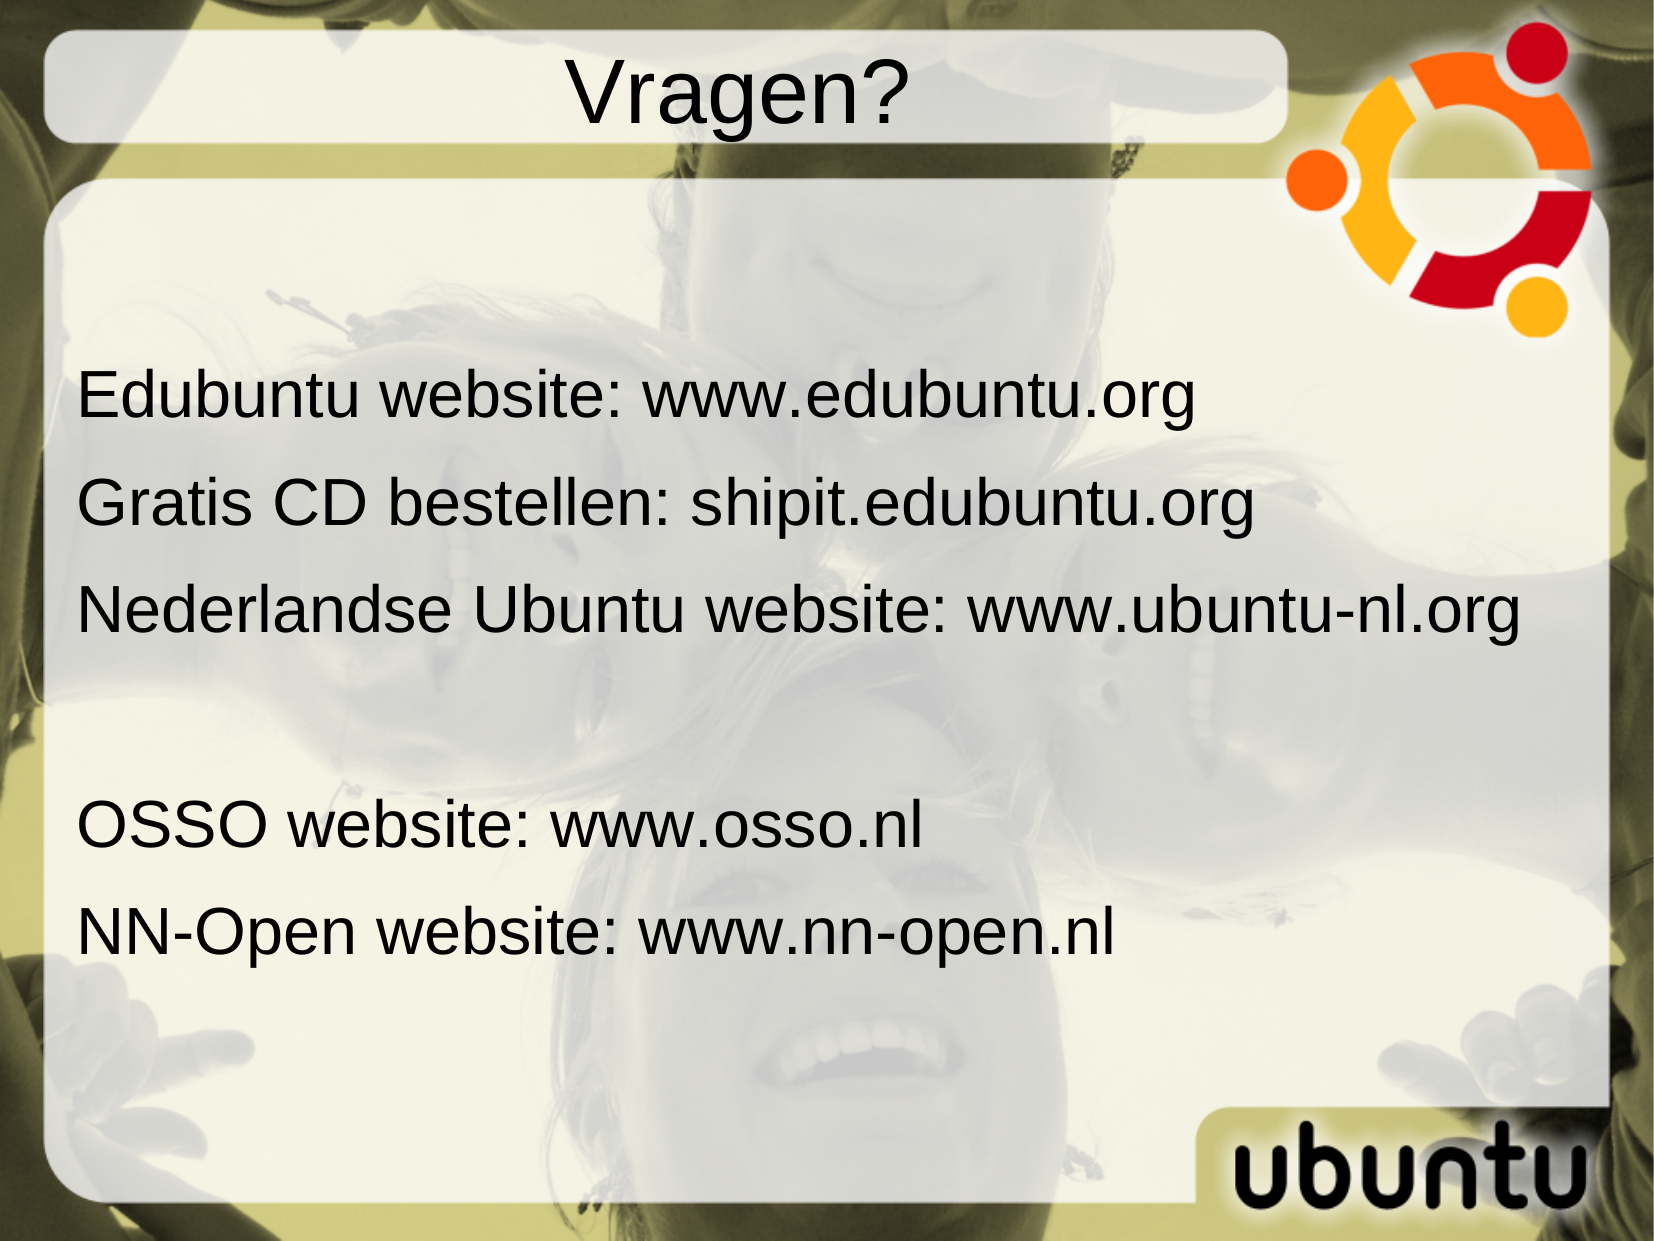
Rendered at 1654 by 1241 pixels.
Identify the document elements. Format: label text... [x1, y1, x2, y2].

list Edubuntu website: www.edubuntu.org Gratis CD bestellen: shipit.edubuntu.org Nederlandse Ubuntu website: www.ubuntu-nl.org OSSO website: www.osso.nl NN-Open website: www.nn-open.nl [59, 354, 1595, 1215]
title Vragen? [177, 17, 1300, 148]
picture [0, 0, 1654, 1241]
